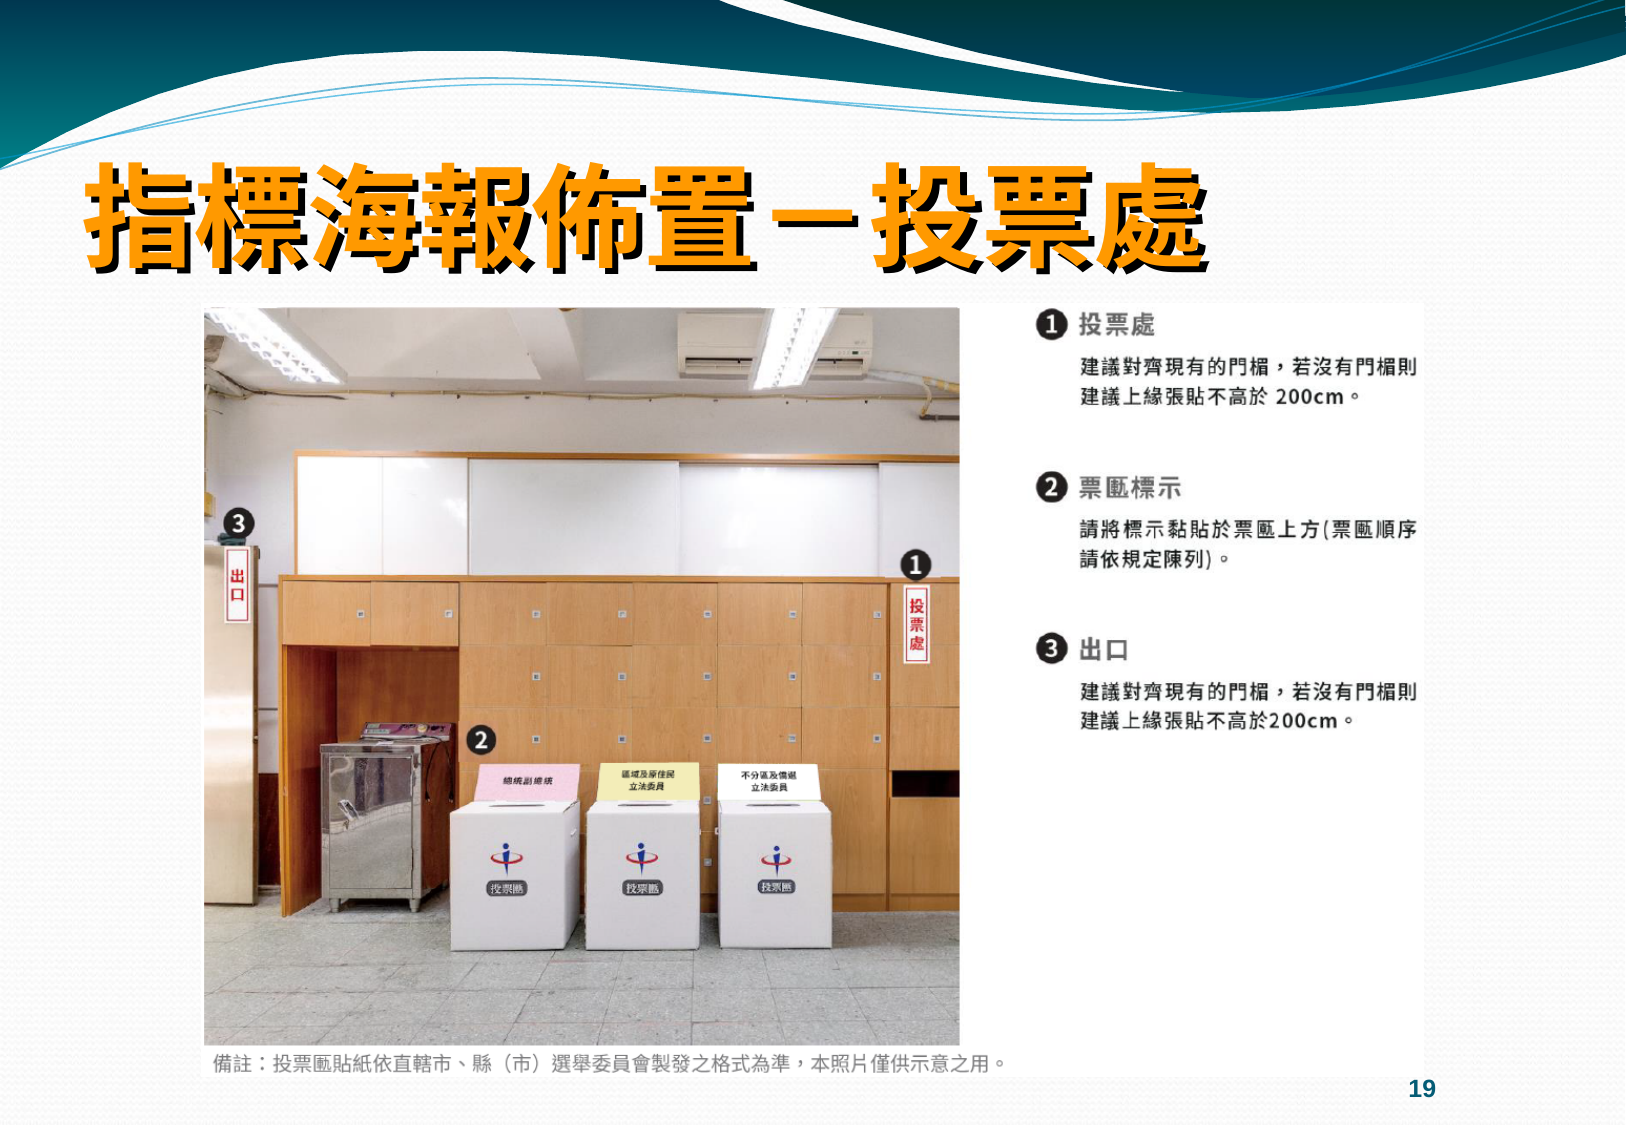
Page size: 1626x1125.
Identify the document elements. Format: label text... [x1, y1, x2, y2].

picture [201, 303, 1424, 1077]
title 指標海報佈置－投票處 [81, 115, 1544, 304]
text_box 19 [1408, 1042, 1544, 1103]
